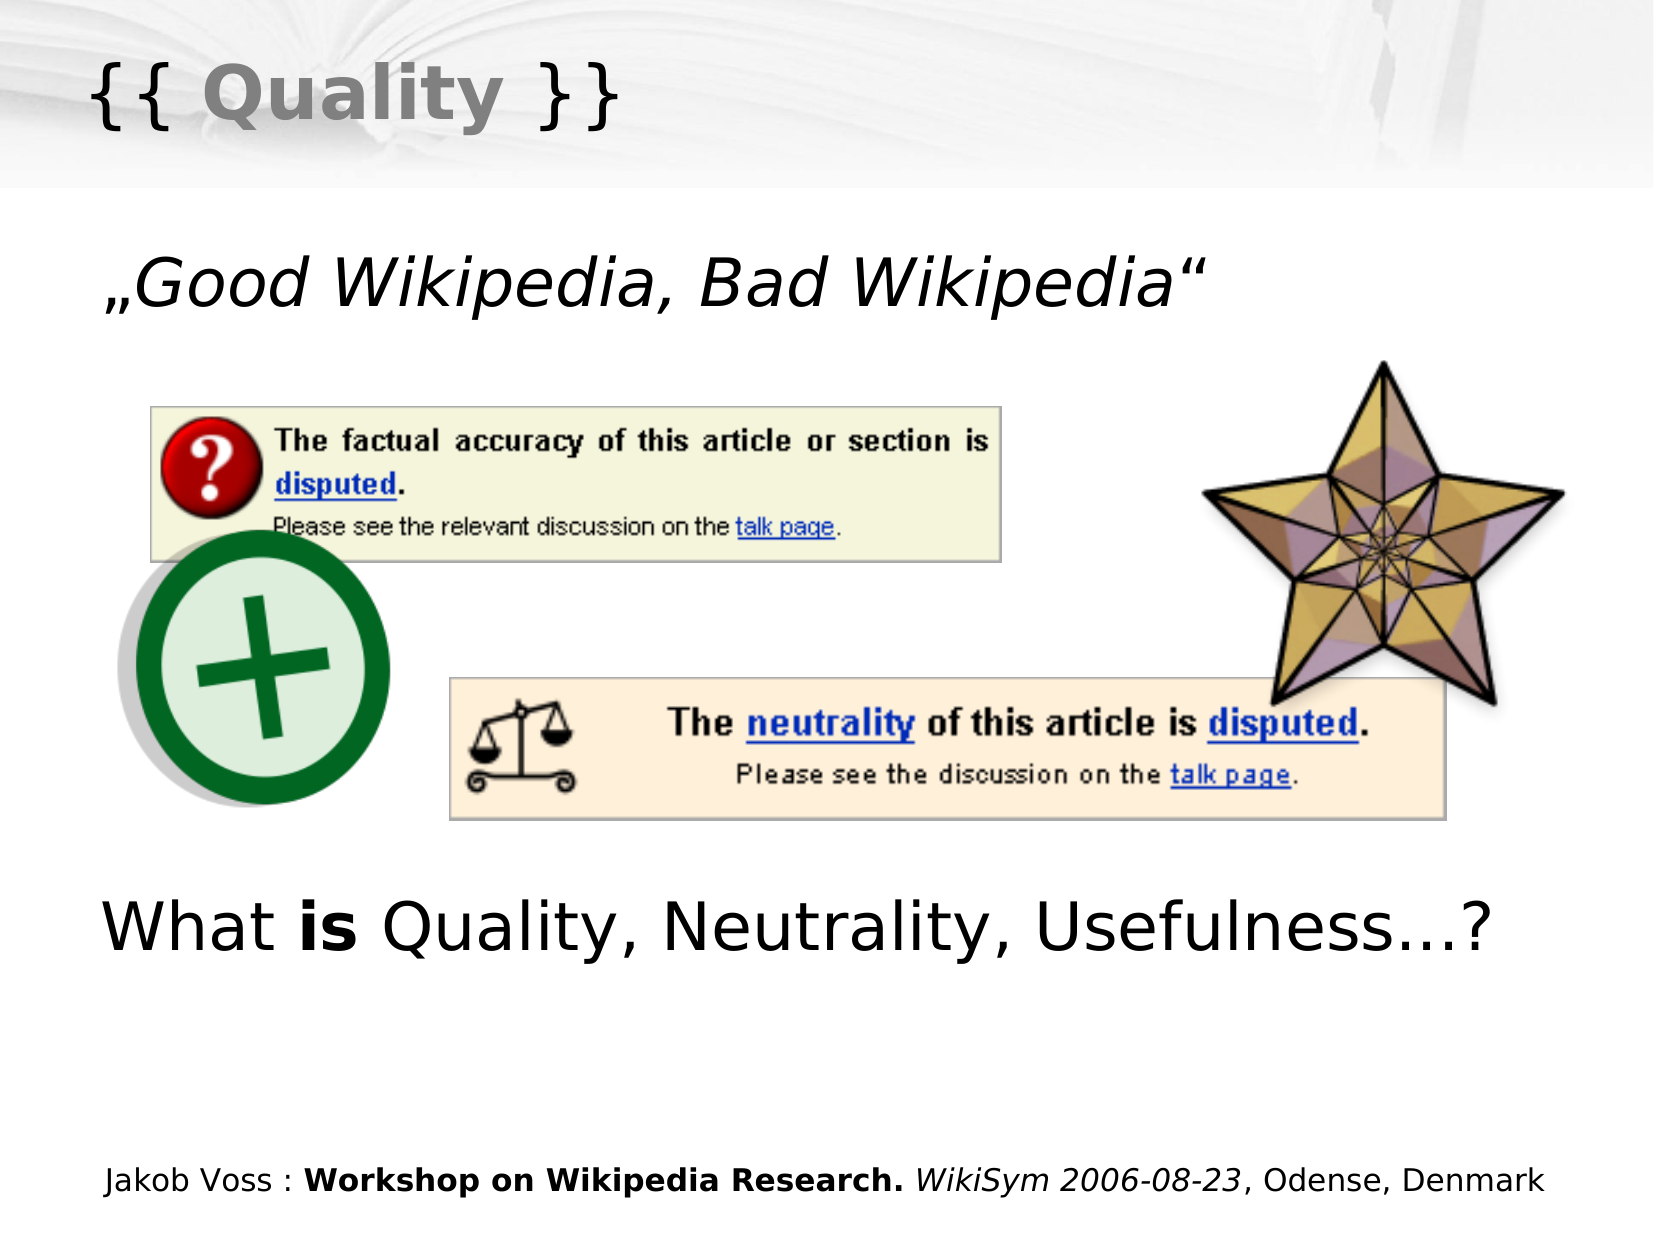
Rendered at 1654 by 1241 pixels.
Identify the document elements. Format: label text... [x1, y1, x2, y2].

picture [0, 0, 1654, 188]
list „Good Wikipedia, Bad Wikipedia“ What is Quality, Neutrality, Usefulness...? [82, 244, 1571, 1091]
picture [449, 360, 1574, 821]
picture [113, 406, 1002, 815]
title {{ Quality }} [82, 37, 1571, 151]
